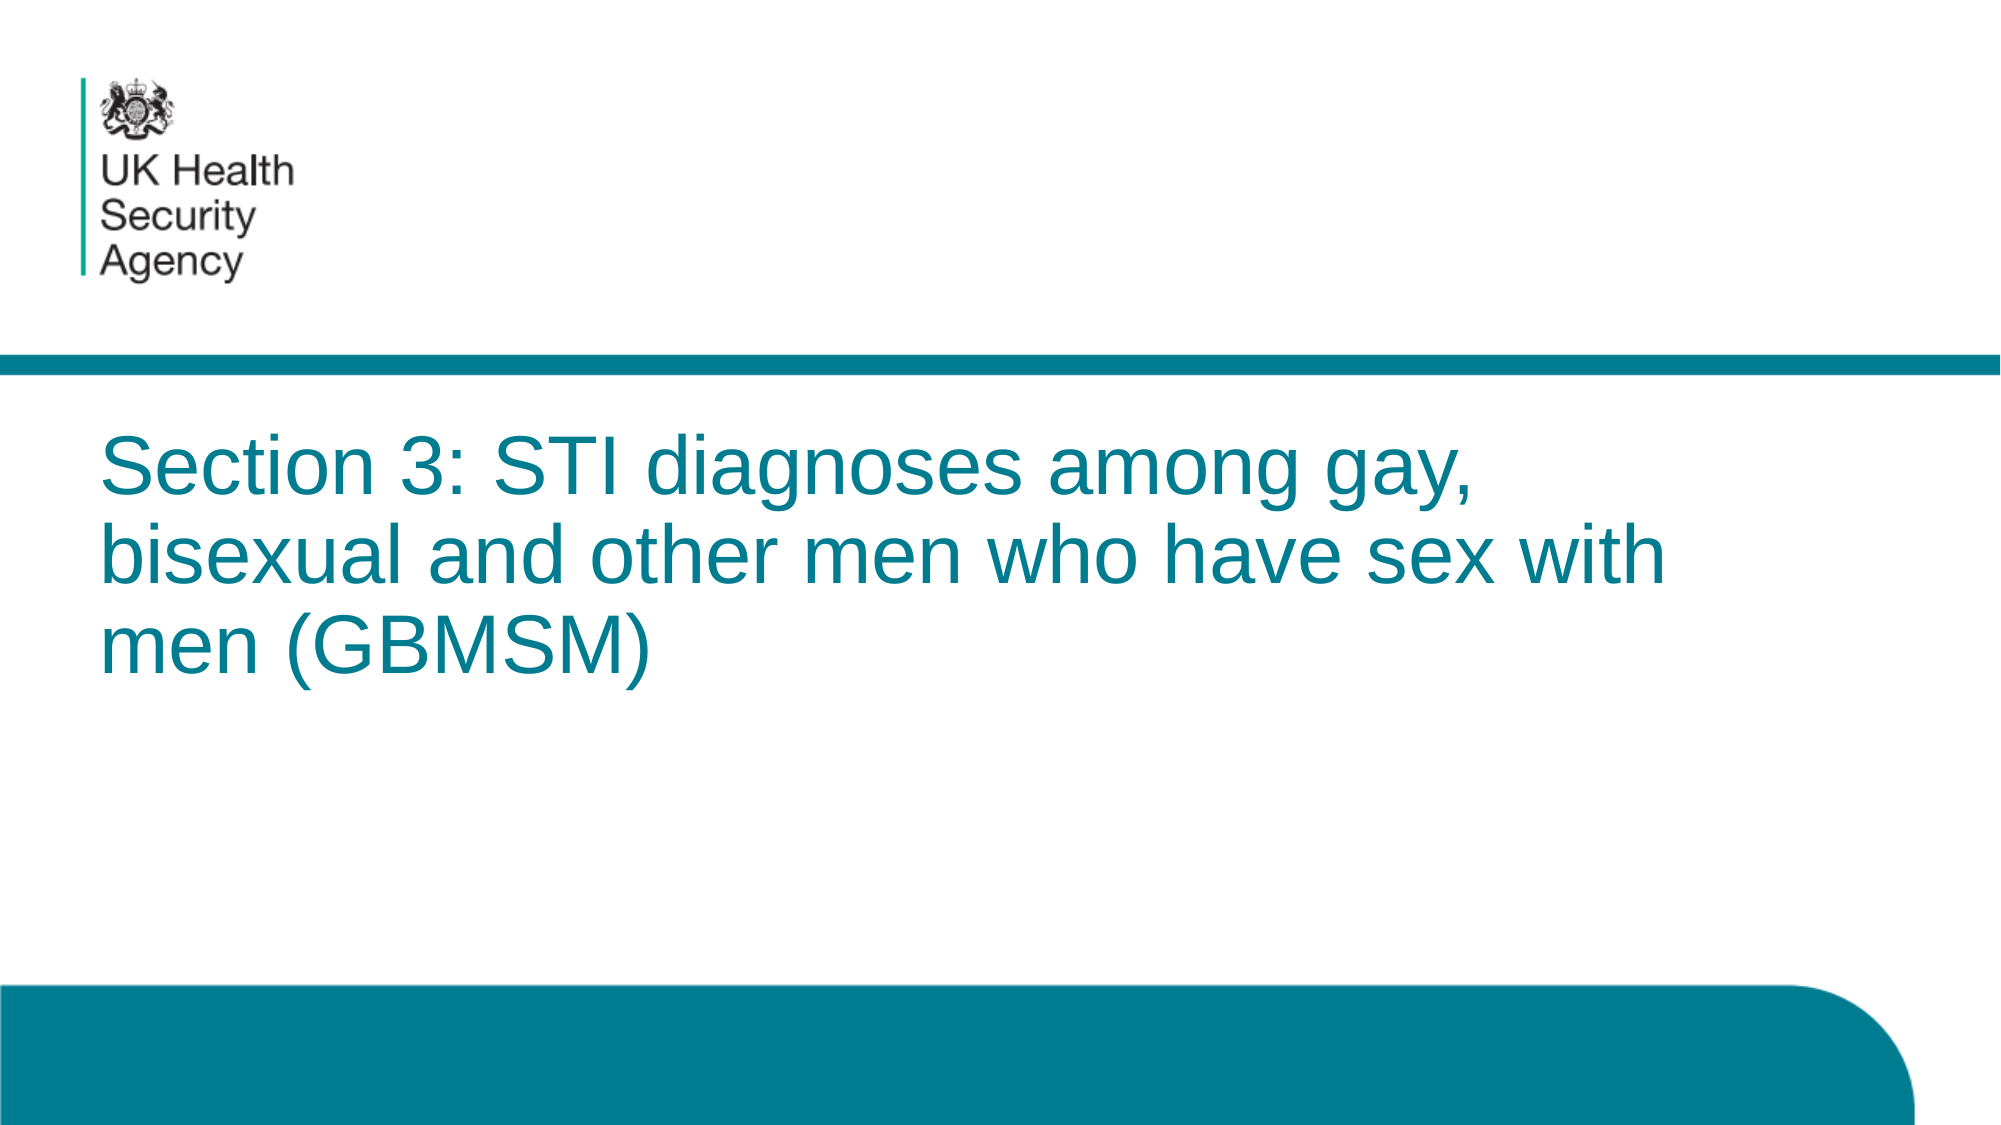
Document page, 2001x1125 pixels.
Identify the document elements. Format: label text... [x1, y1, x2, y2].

title Section 3: STI diagnoses among gay, bisexual and other men who have sex with men (GBMSM) [84, 414, 1804, 807]
